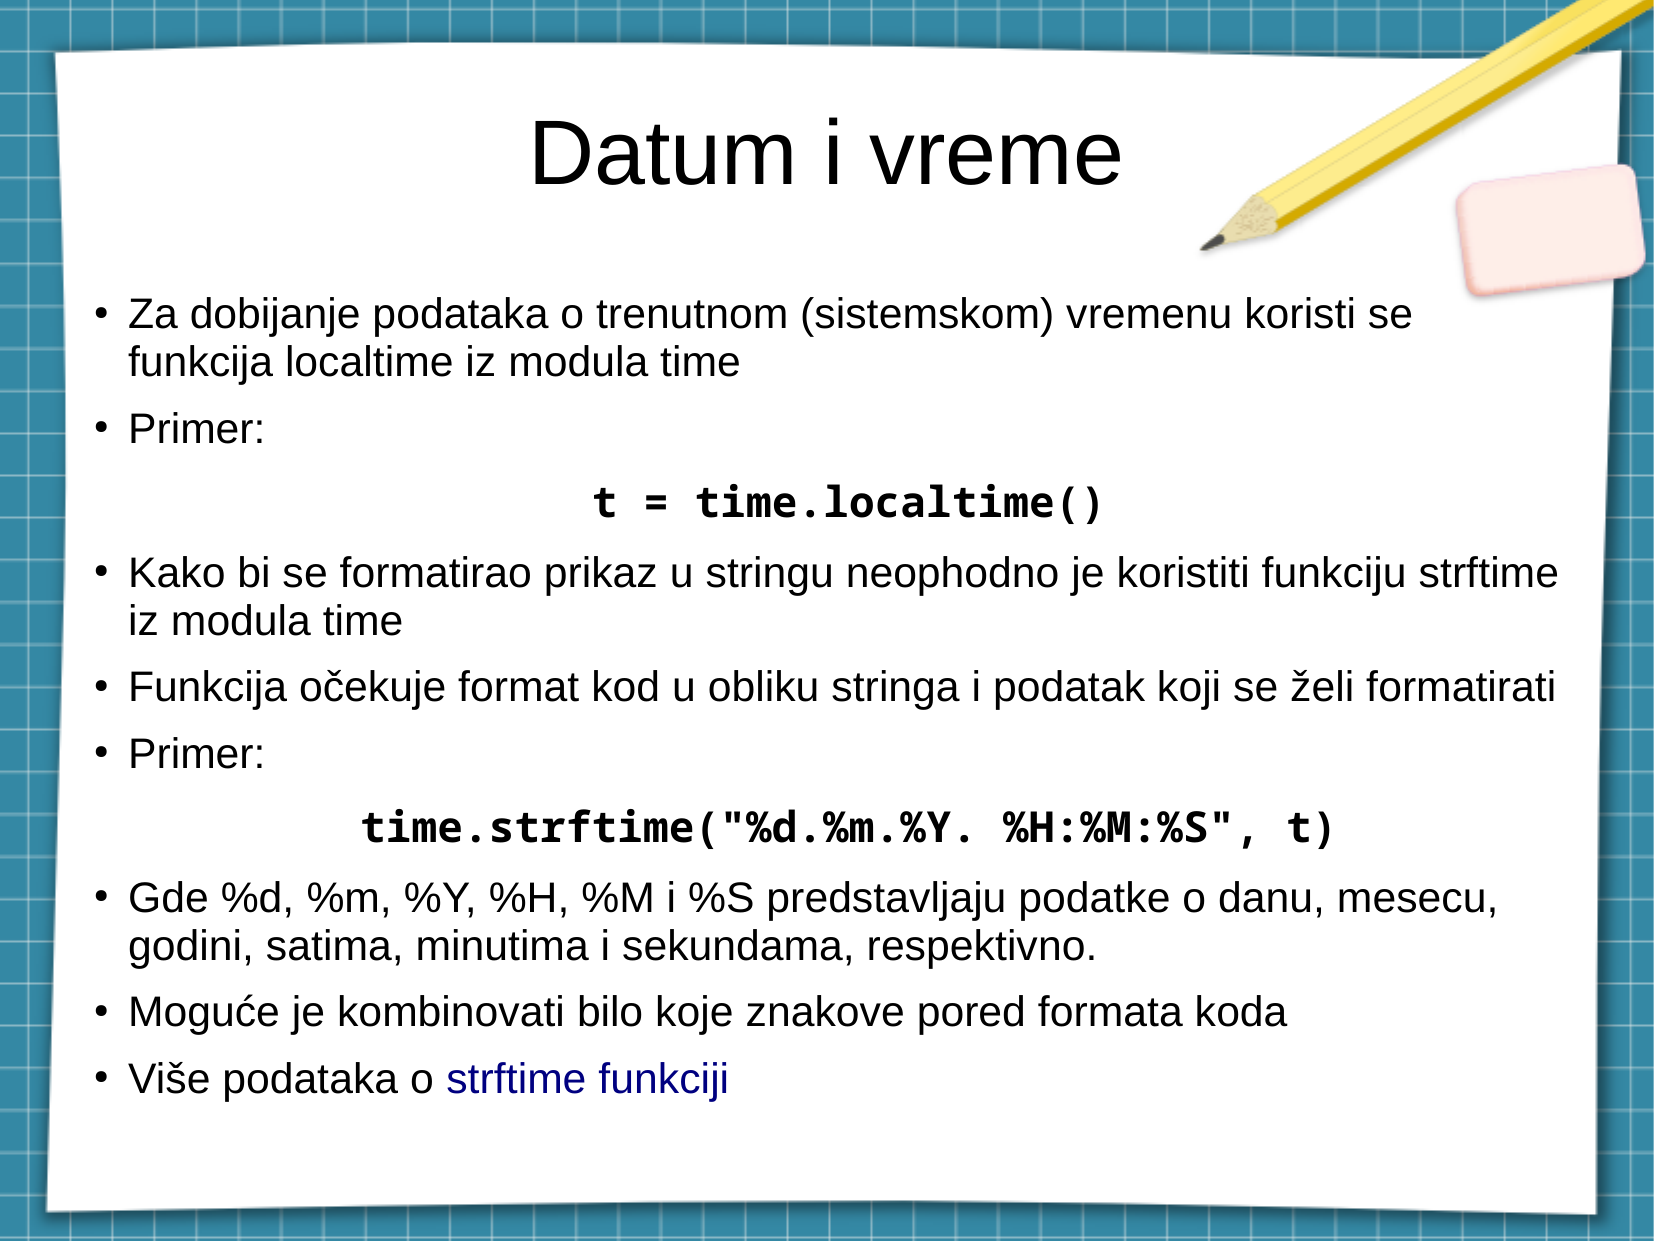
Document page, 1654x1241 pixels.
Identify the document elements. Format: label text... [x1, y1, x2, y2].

title Datum i vreme [82, 49, 1571, 257]
picture [0, 0, 1654, 1241]
list Za dobijanje podataka o trenutnom (sistemskom) vremenu koristi se funkcija localtime iz modula time Primer: t = time.localtime() Kako bi se formatirao prikaz u stringu neophodno je koristiti funkciju strftime iz modula time Funkcija očekuje format kod u obliku stringa i podatak koji se želi formatirati Primer: time.strftime("%d.%m.%Y. %H:%M:%S", t) Gde %d, %m, %Y, %H, %M i %S predstavljaju podatke o danu, mesecu, godini, satima, minutima i sekundama, respektivno. Moguće je kombinovati bilo koje znakove pored formata koda Više podataka o strftime funkciji [82, 290, 1571, 1111]
